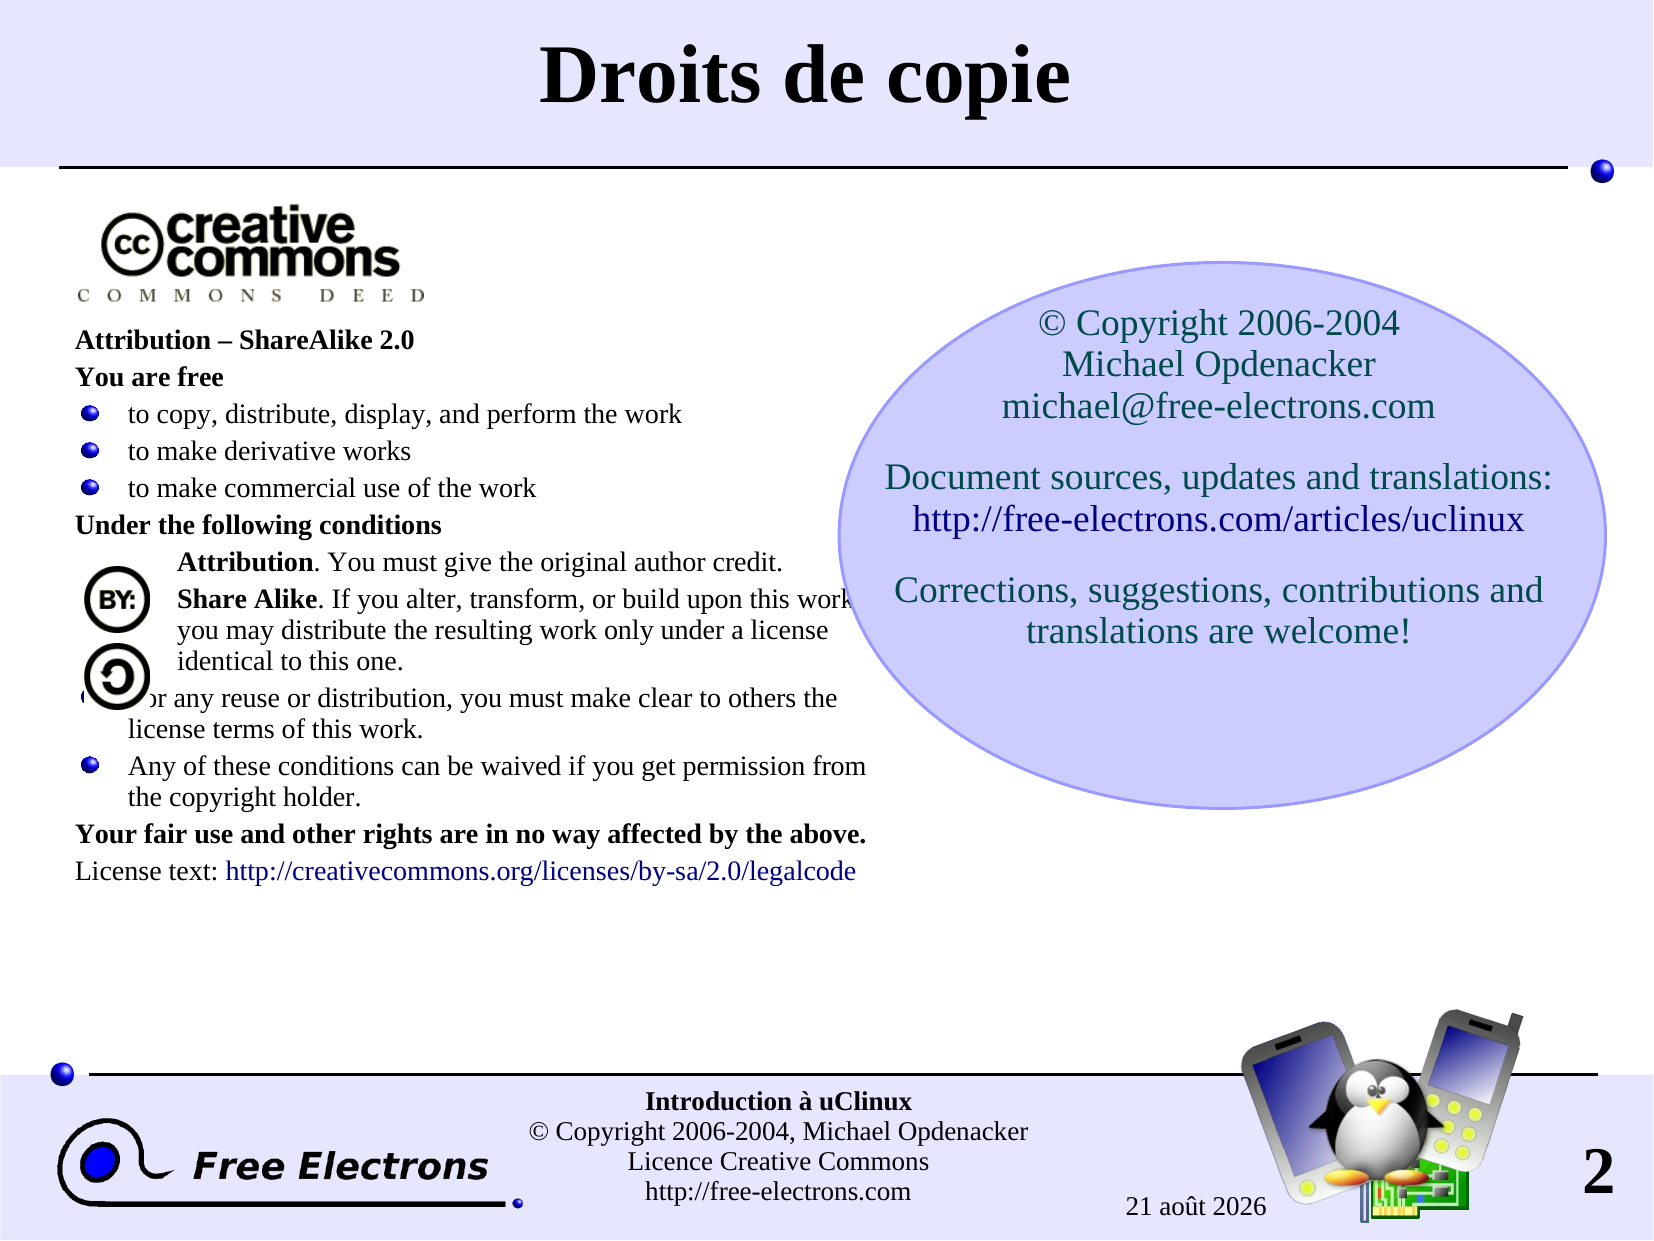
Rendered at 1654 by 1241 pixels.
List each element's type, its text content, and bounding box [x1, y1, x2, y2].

picture [78, 204, 424, 303]
list © Copyright 2006-2004 Michael Opdenacker michael@free-electrons.com Document sources, updates and translations: http://free-electrons.com/articles/uclinux Corrections, suggestions, contributions and translations are welcome! [863, 301, 1557, 726]
text_box [839, 440, 863, 631]
text_box [1025, 262, 1419, 301]
list Attribution – ShareAlike 2.0 You are free to copy, distribute, display, and perform the work to make derivative works to make commercial use of the work Under the following conditions Attribution. You must give the original author credit. Share Alike. If you alter, transform, or build upon this work, you may distribute the resulting work only under a license identical to this one. For any reuse or distribution, you must make clear to others the license terms of this work. Any of these conditions can be waived if you get permission from the copyright holder. Your fair use and other rights are in no way affected by the above. License text: http://creativecommons.org/licenses/by-sa/2.0/legalcode [56, 324, 884, 1053]
text_box [1557, 402, 1606, 669]
picture [50, 1107, 527, 1216]
title Droits de copie [60, 12, 1551, 138]
picture [84, 643, 150, 710]
picture [1225, 983, 1538, 1241]
text_box [947, 726, 1497, 809]
picture [84, 566, 150, 633]
